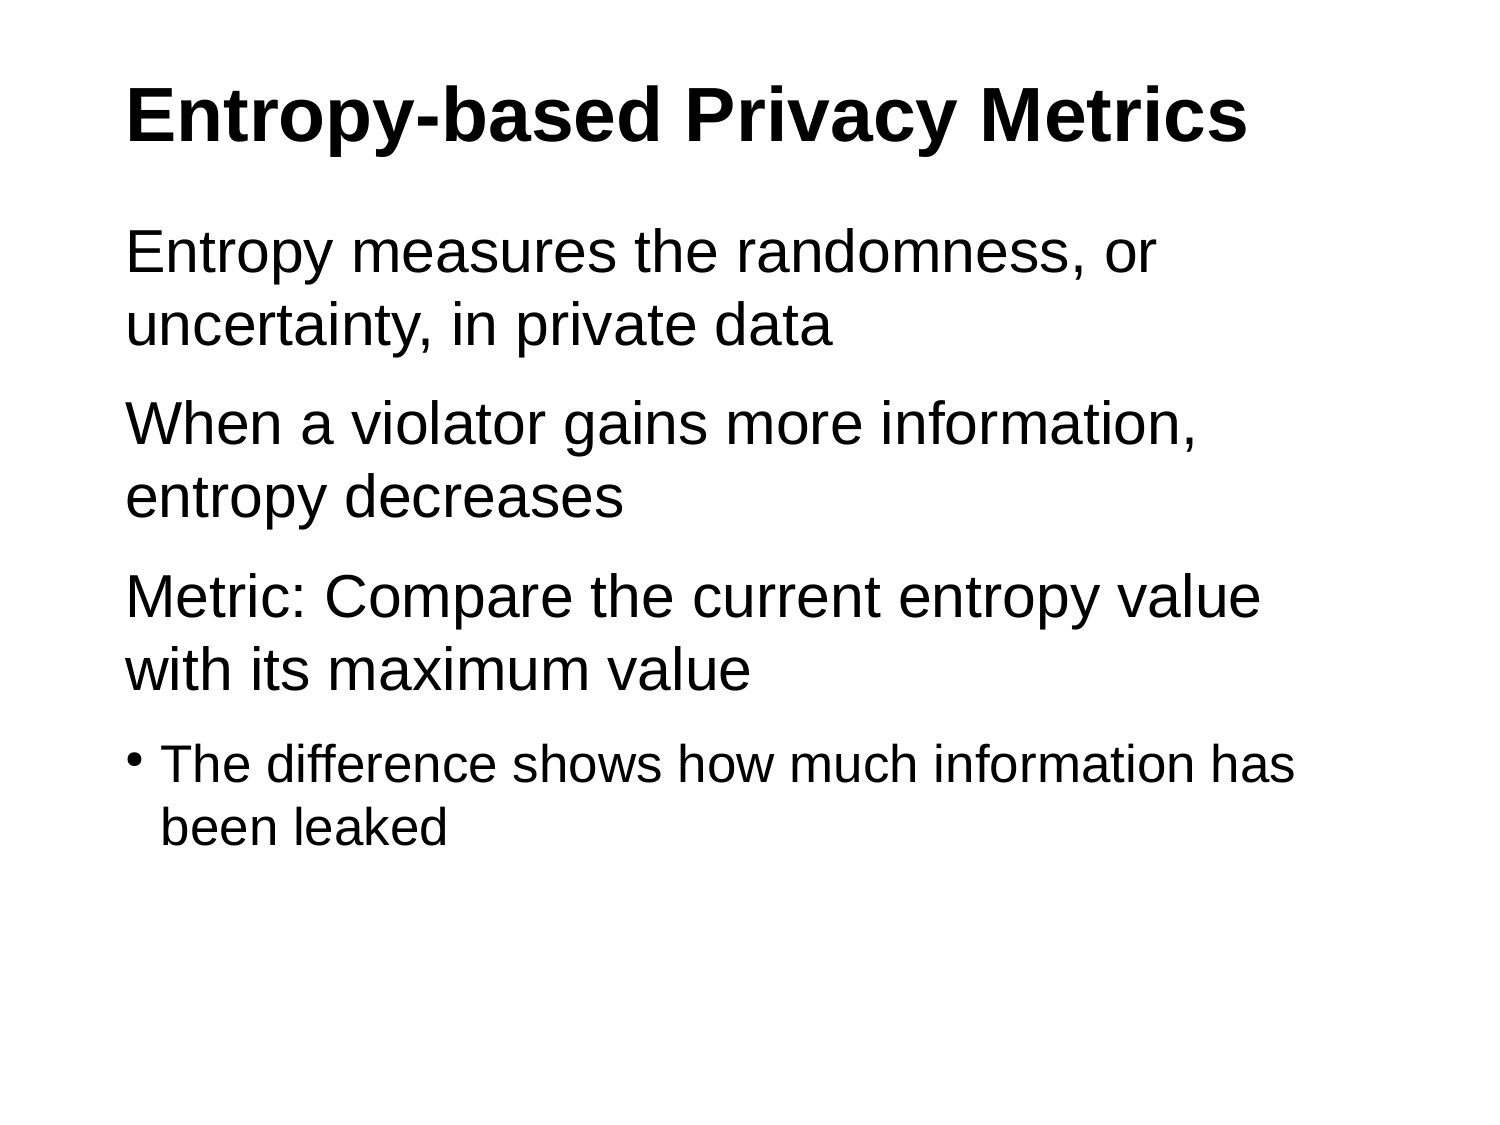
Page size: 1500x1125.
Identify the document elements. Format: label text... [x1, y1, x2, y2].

title Entropy-based Privacy Metrics [75, 44, 1425, 177]
list Entropy measures the randomness, or uncertainty, in private data When a violator gains more information, entropy decreases Metric: Compare the current entropy value with its maximum value The difference shows how much information has been leaked [75, 204, 1395, 1075]
